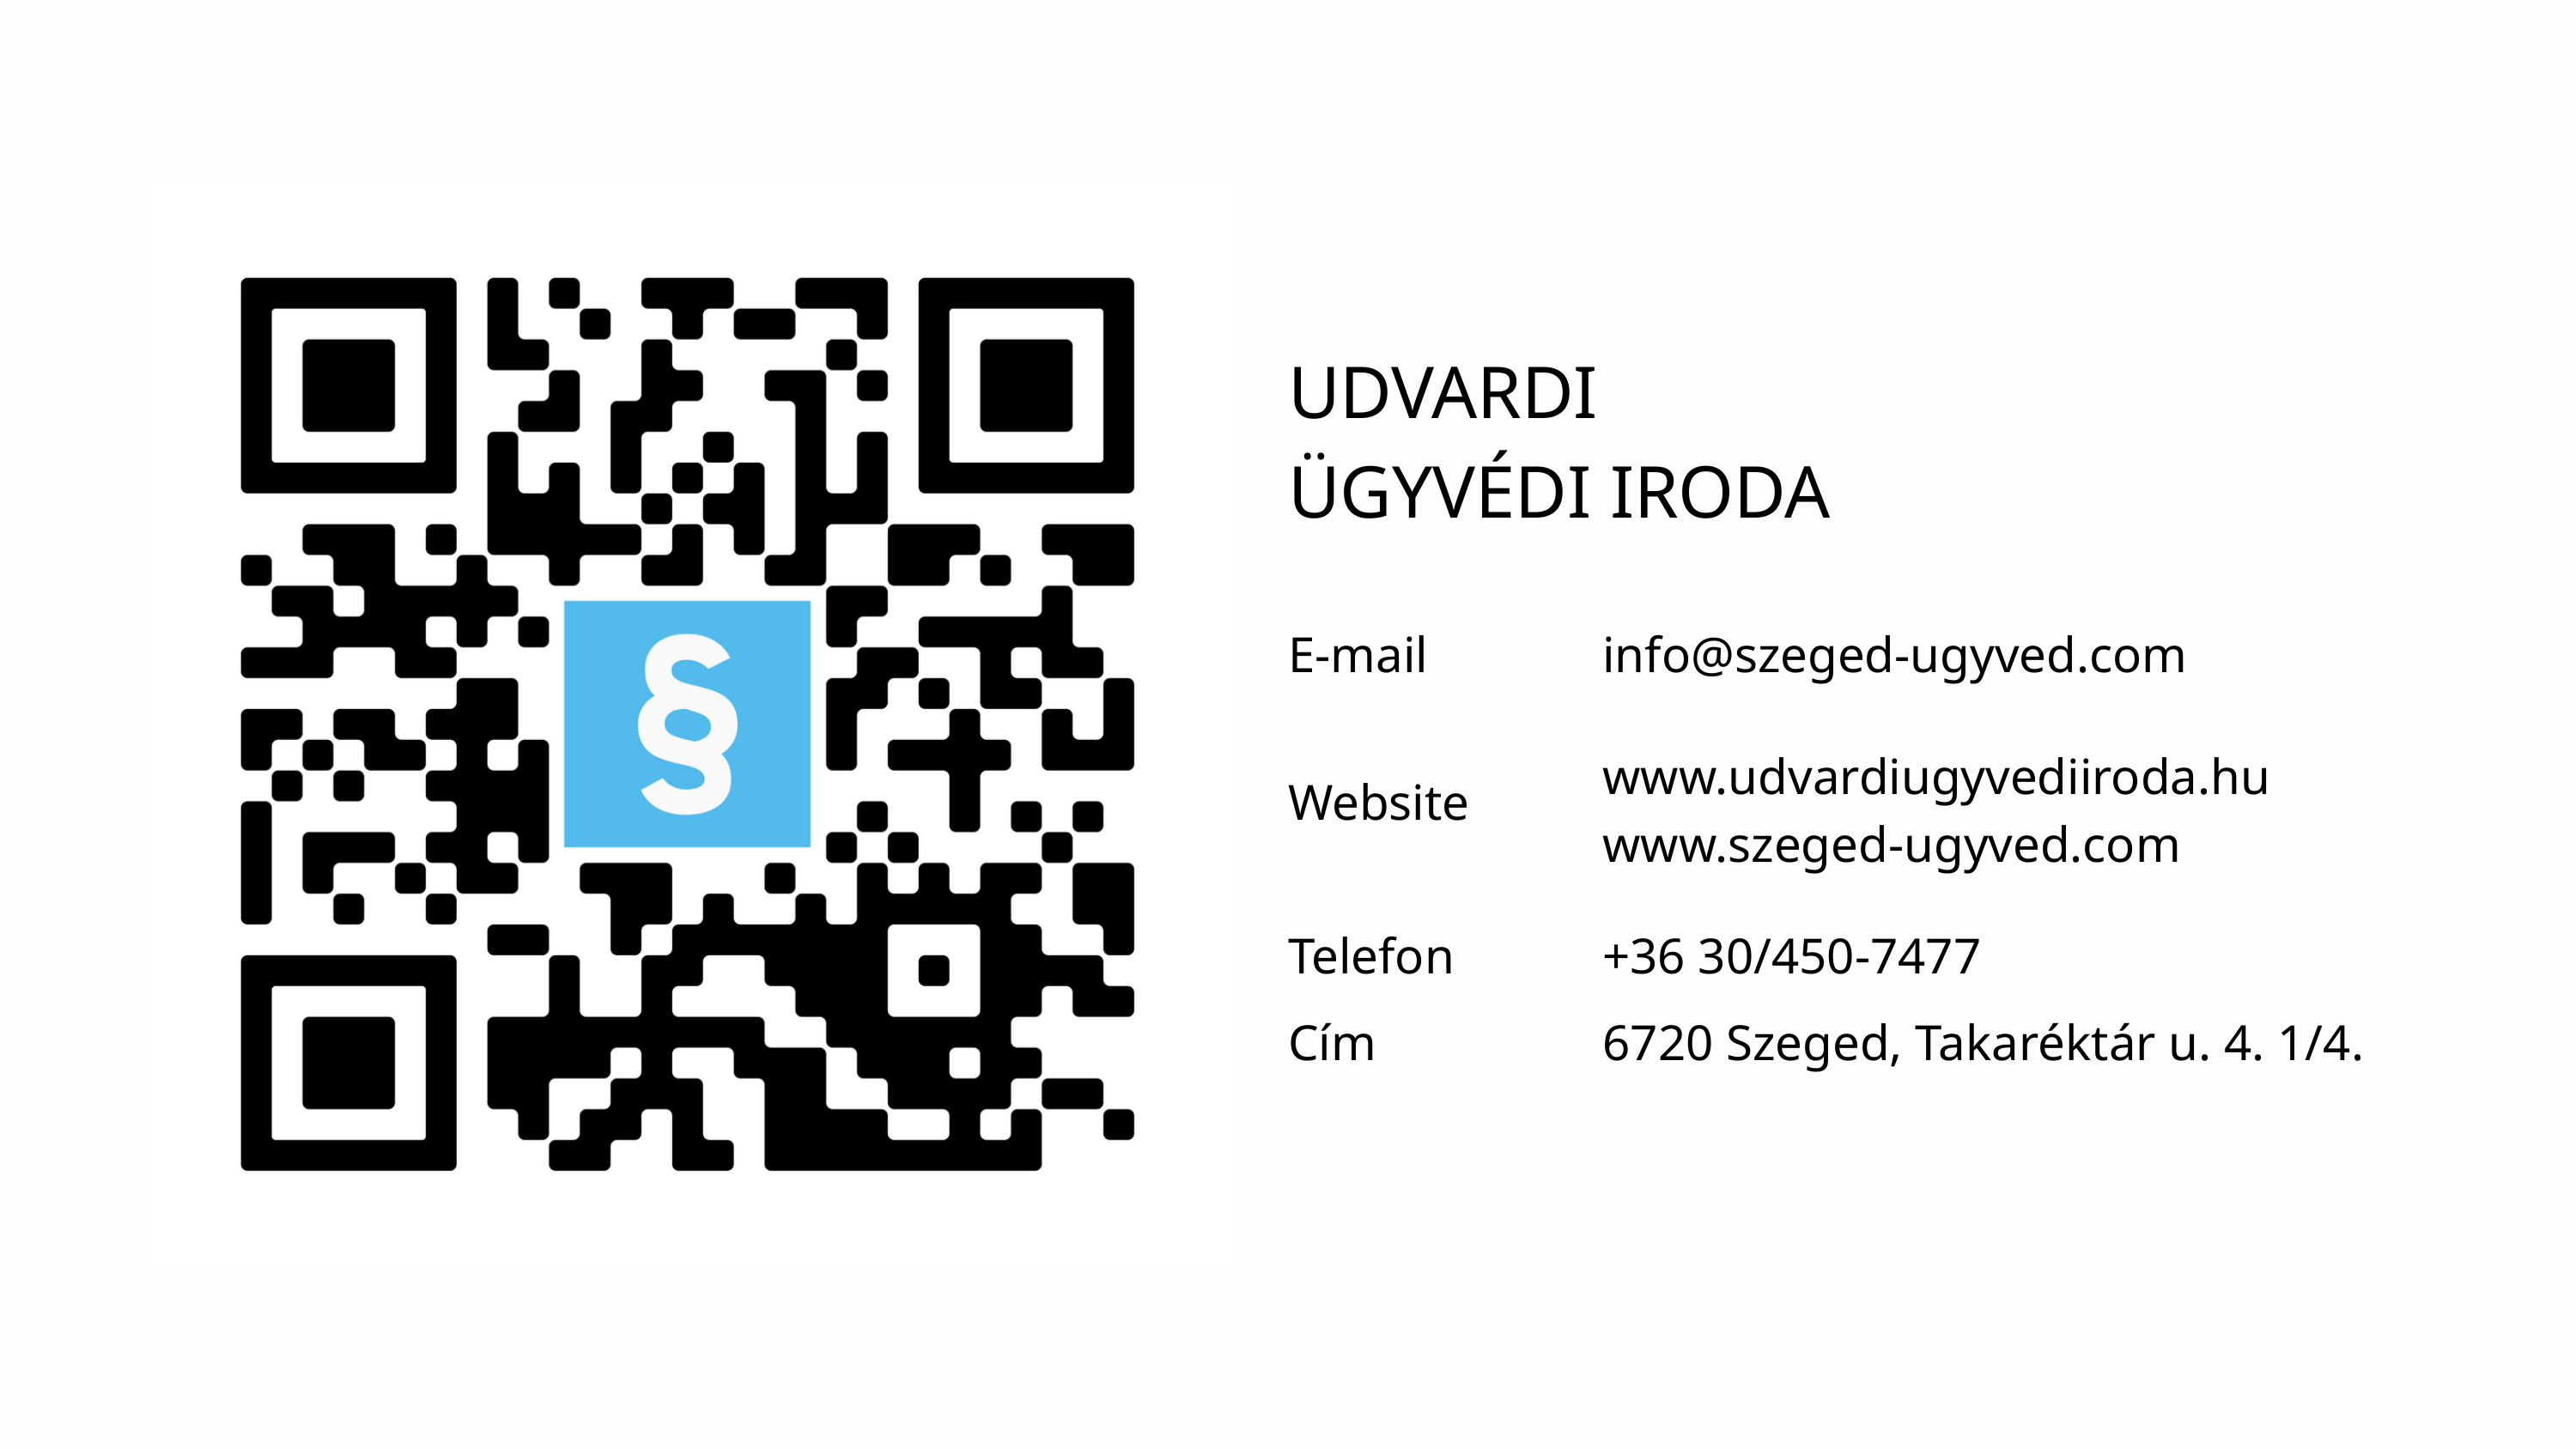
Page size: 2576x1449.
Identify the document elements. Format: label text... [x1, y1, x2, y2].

text_box +36 30/450-7477 [1602, 915, 2389, 984]
text_box 6720 Szeged, Takaréktár u. 4. 1/4. [1602, 1002, 2432, 1070]
text_box Cím [1287, 1002, 1602, 1070]
text_box Website [1287, 762, 1602, 830]
text_box [144, 181, 1231, 1268]
text_box info@szeged-ugyved.com [1602, 614, 2389, 682]
text_box UDVARDI ÜGYVÉDI IRODA [1287, 332, 2172, 533]
text_box www.udvardiugyvediiroda.hu www.szeged-ugyved.com [1602, 736, 2389, 872]
text_box Telefon [1287, 915, 1602, 984]
text_box E-mail [1287, 614, 1602, 682]
